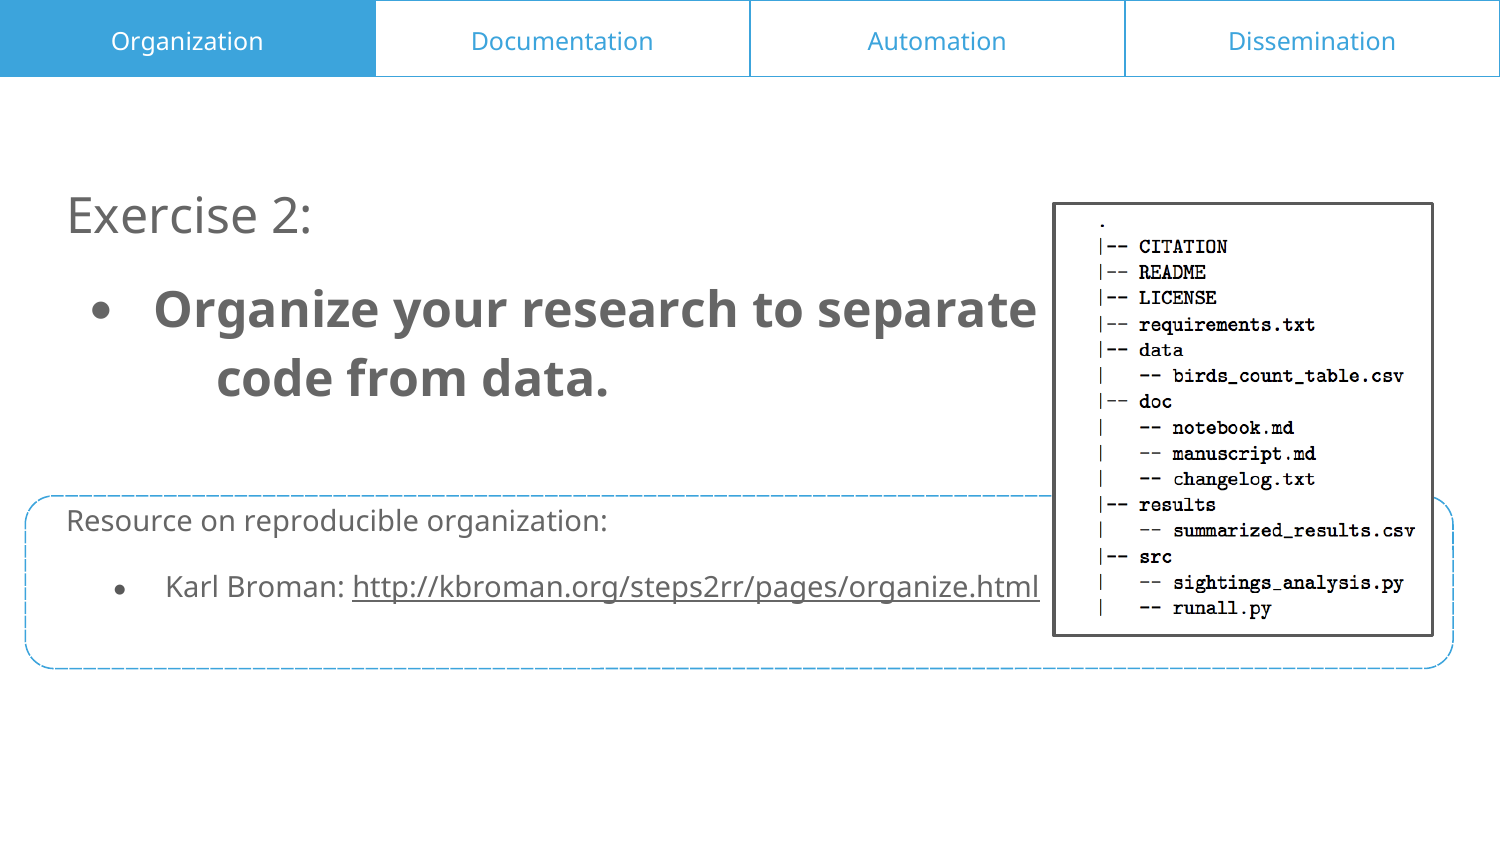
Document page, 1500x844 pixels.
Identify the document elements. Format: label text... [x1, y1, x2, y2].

text_box Organization [0, 0, 374, 77]
picture [1055, 204, 1431, 635]
list Exercise 2: Organize your research to separate code from data. Resource on reproducible organization: Karl Broman: http://kbroman.org/steps2rr/pages/organize.html [51, 159, 1056, 669]
text_box Automation [750, 0, 1124, 77]
text_box Documentation [375, 0, 749, 77]
text_box Dissemination [1125, 0, 1500, 77]
